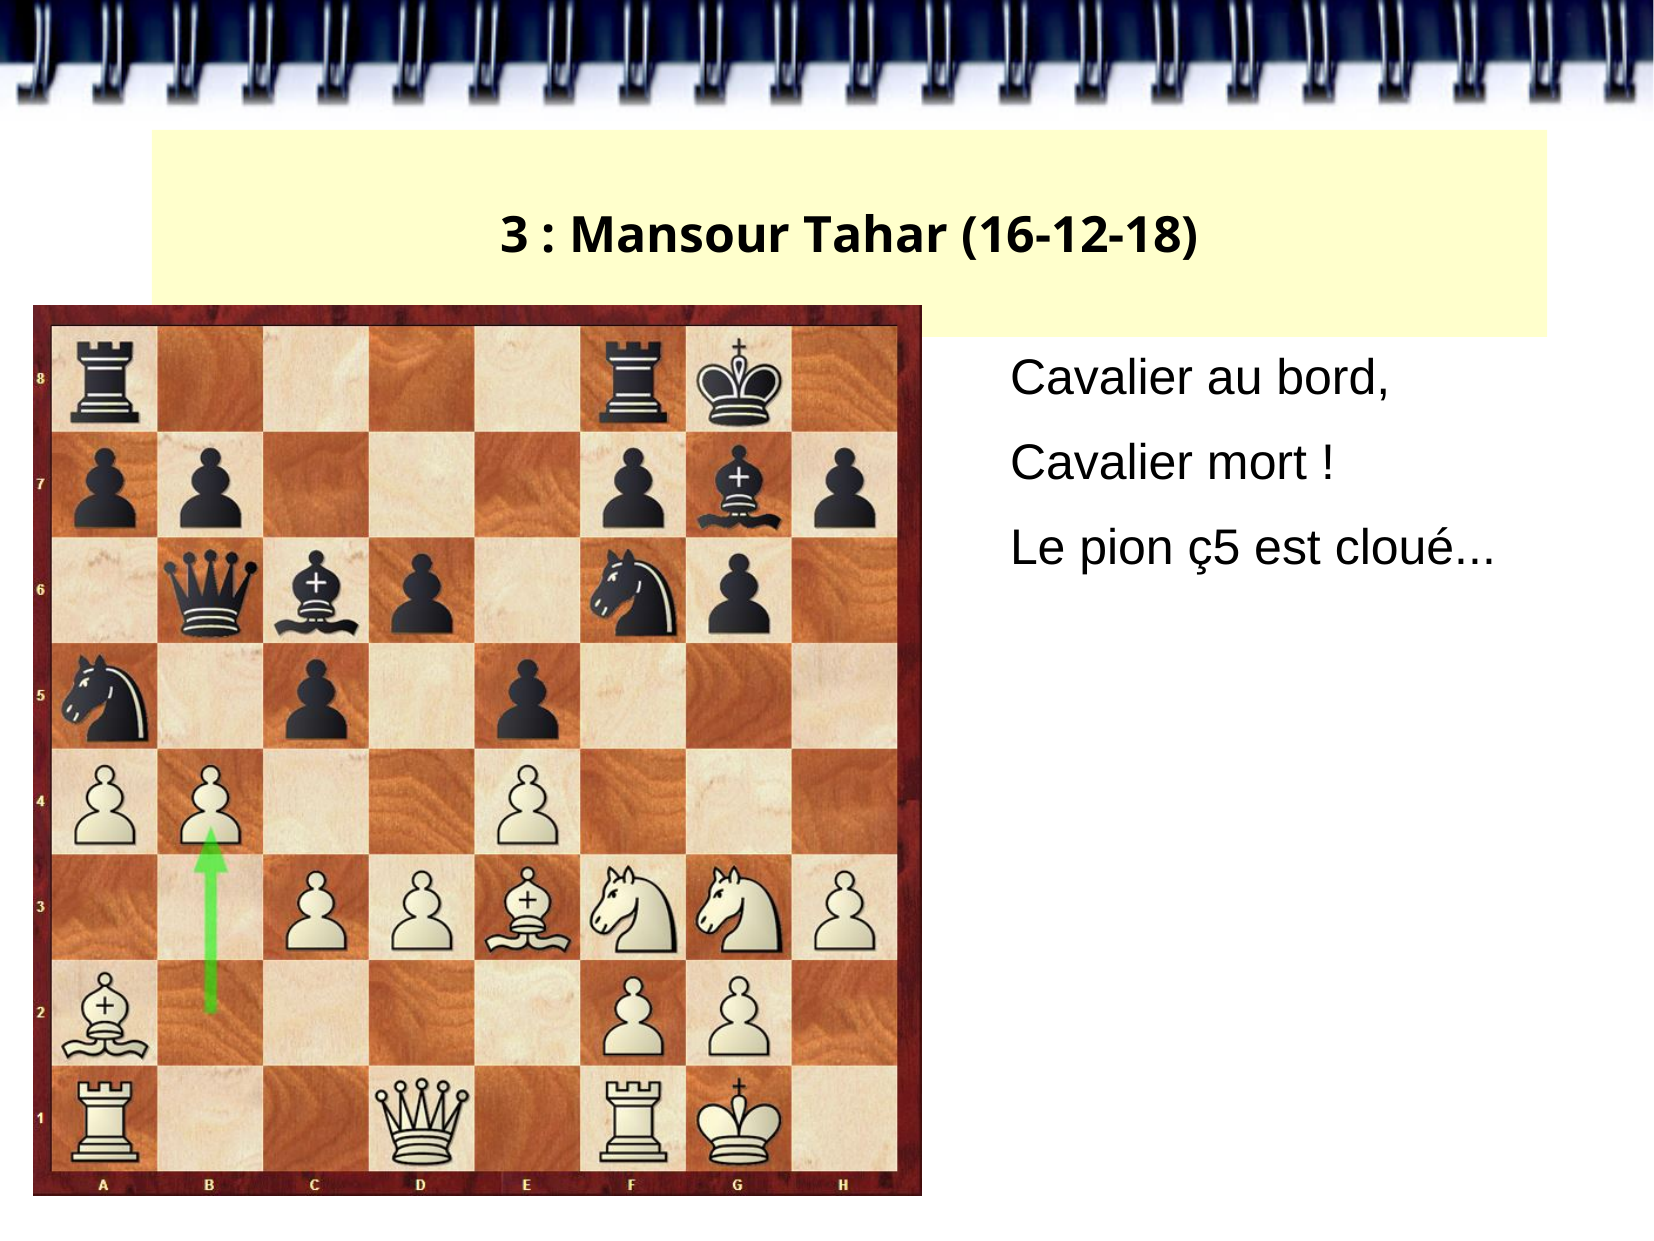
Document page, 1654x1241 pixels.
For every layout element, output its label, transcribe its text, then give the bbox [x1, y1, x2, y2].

title 3 : Mansour Tahar (16-12-18) [151, 129, 1548, 305]
picture [0, 0, 1654, 121]
picture [33, 305, 922, 1196]
list Cavalier au bord, Cavalier mort ! Le pion ç5 est cloué... [922, 305, 1654, 1193]
